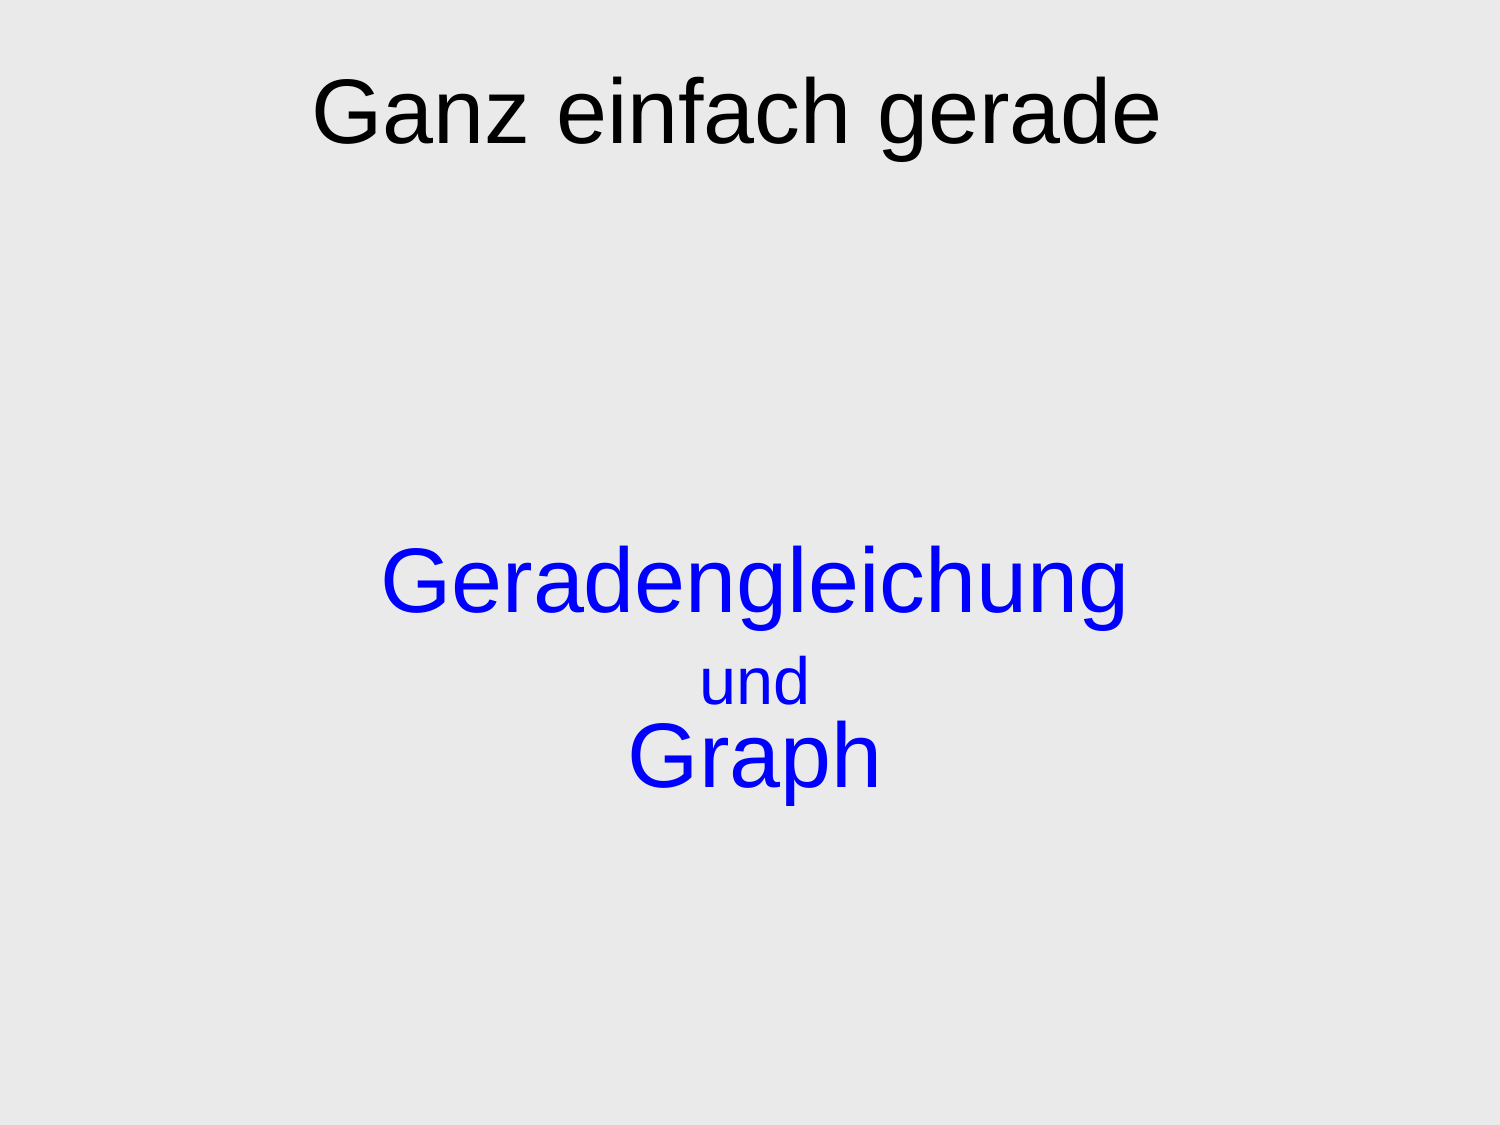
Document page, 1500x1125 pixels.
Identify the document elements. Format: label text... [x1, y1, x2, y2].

subtitle Geradengleichung und Graph [230, 534, 1281, 823]
title Ganz einfach gerade [99, 44, 1375, 232]
